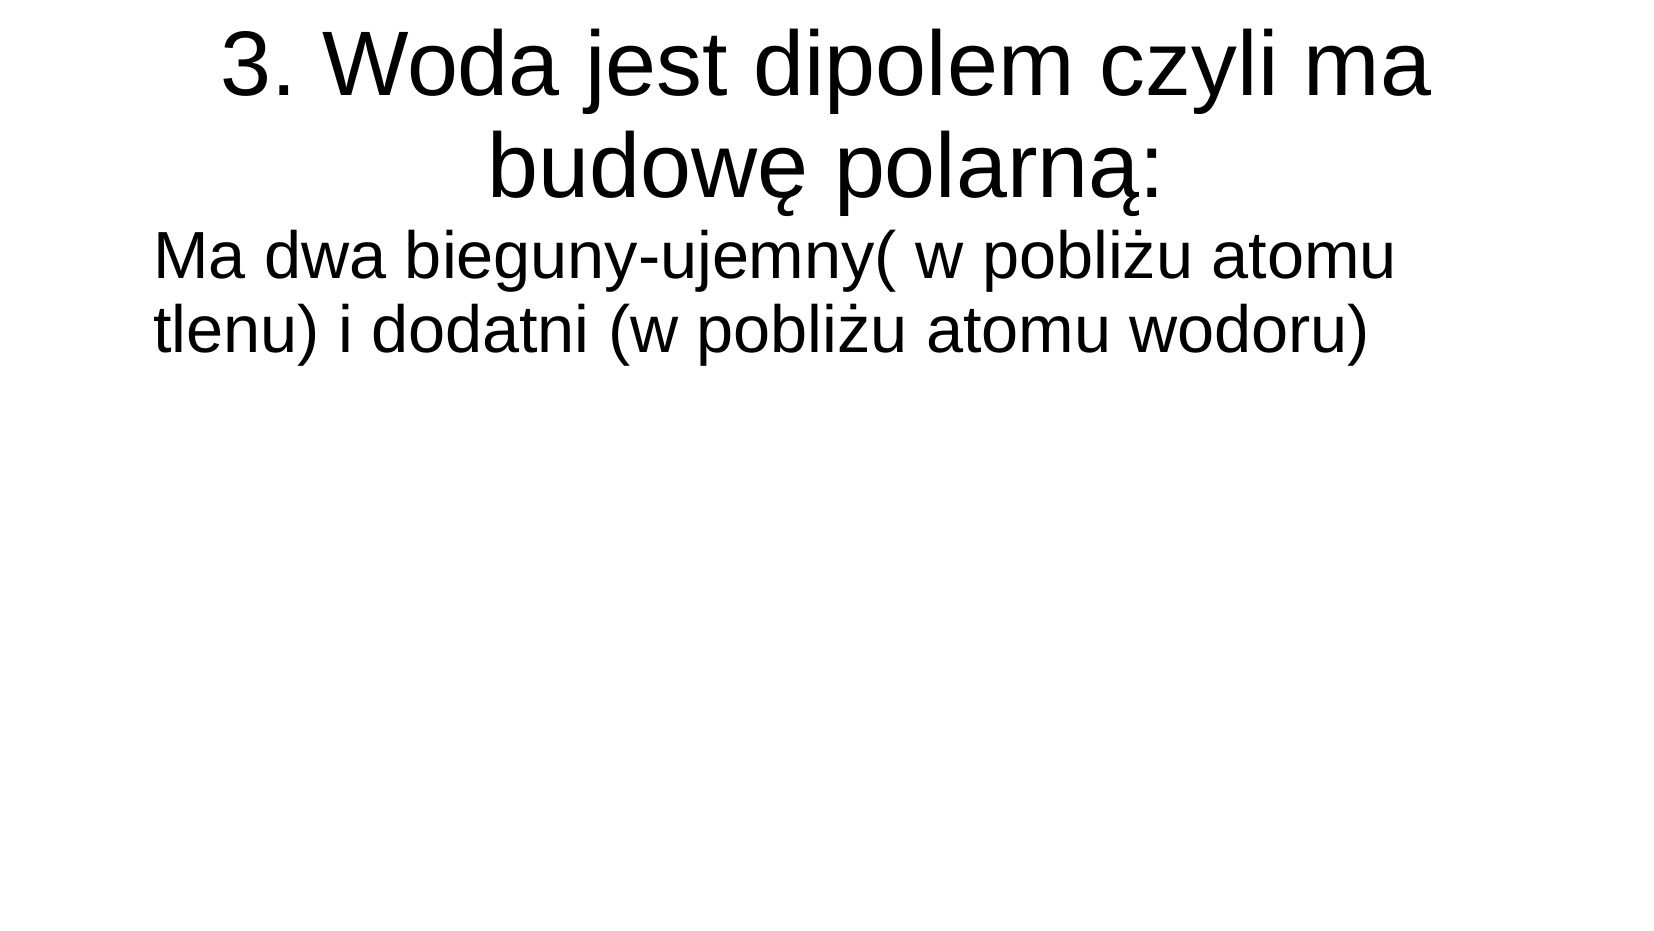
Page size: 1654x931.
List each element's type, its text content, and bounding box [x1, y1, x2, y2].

list Ma dwa bieguny-ujemny( w pobliżu atomu tlenu) i dodatni (w pobliżu atomu wodoru) [82, 217, 1571, 758]
title 3. Woda jest dipolem czyli ma budowę polarną: [82, 12, 1571, 217]
